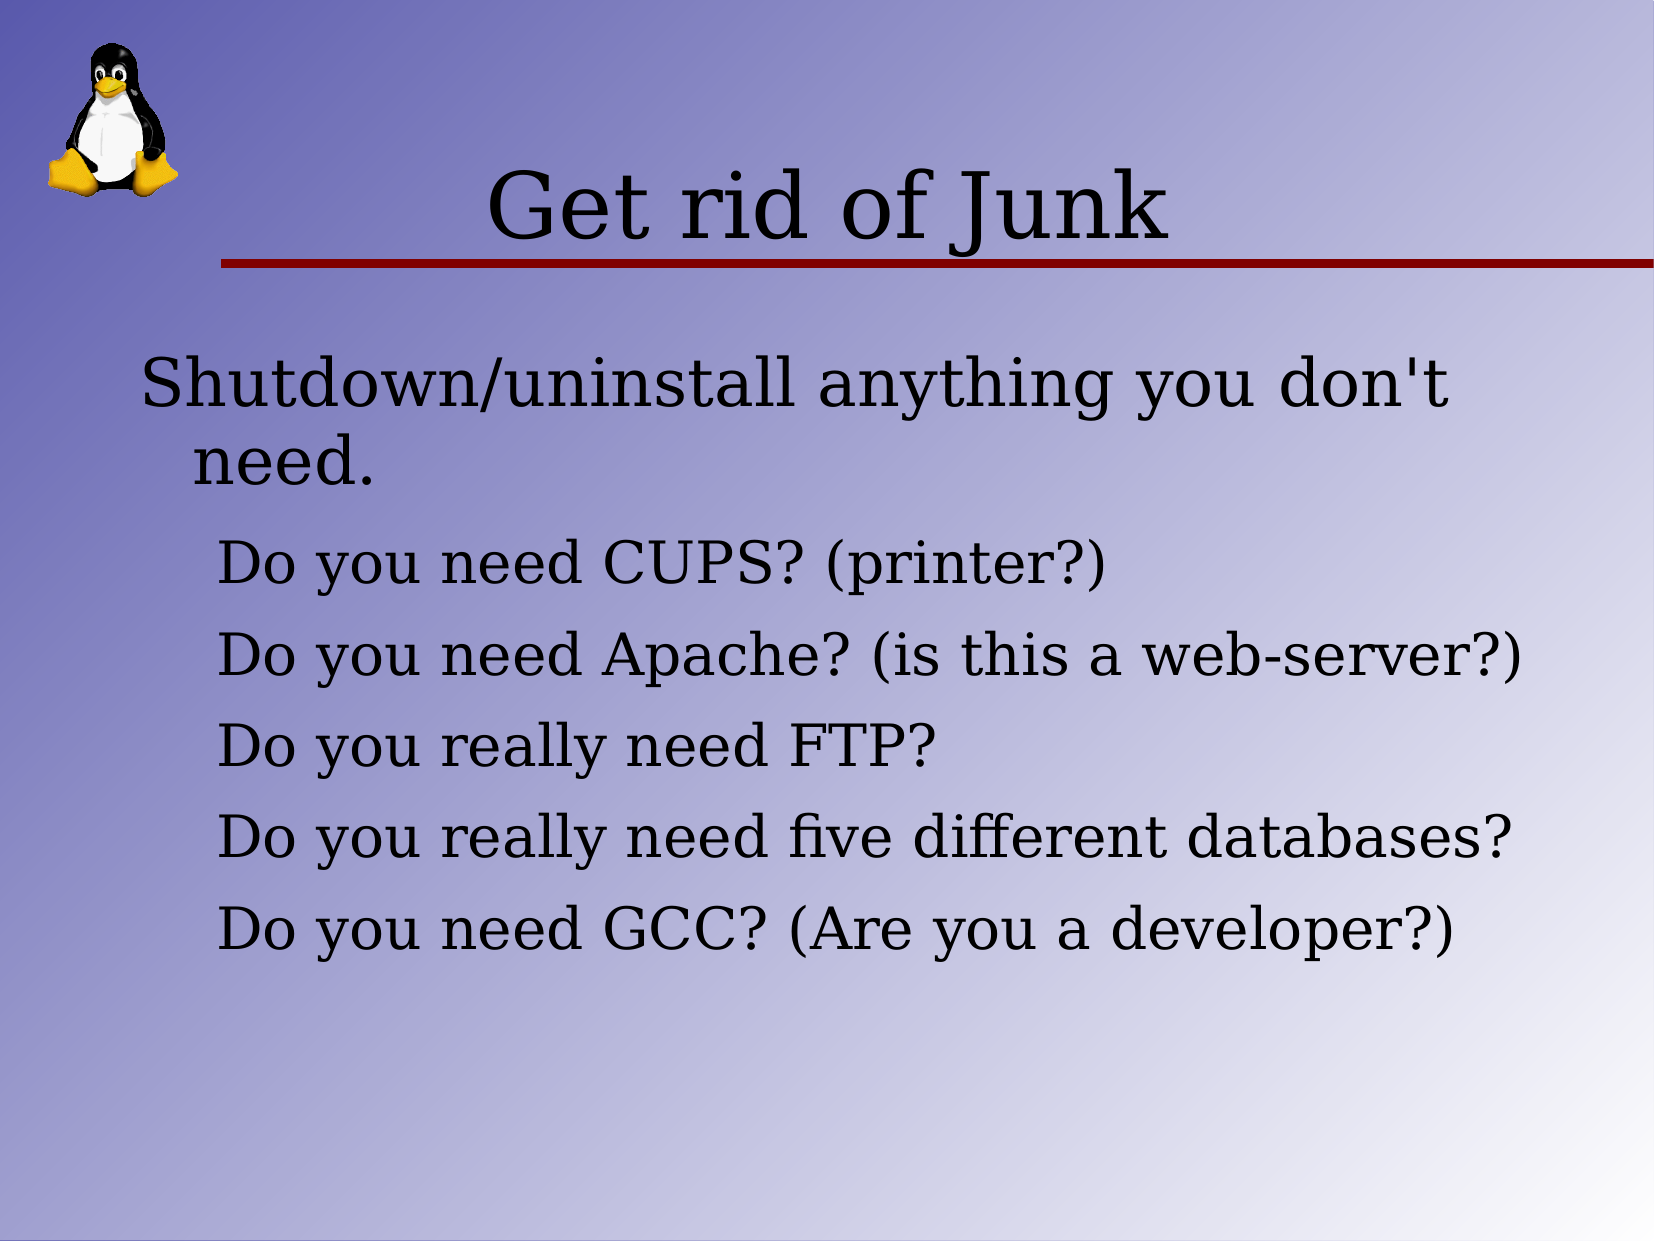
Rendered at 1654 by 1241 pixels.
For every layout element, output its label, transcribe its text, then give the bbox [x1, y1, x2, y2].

title Get rid of Junk [121, 102, 1534, 311]
picture [48, 43, 178, 197]
list Shutdown/uninstall anything you don't need. Do you need CUPS? (printer?) Do you need Apache? (is this a web-server?) Do you really need FTP? Do you really need five different databases? Do you need GCC? (Are you a developer?) [121, 344, 1534, 1127]
